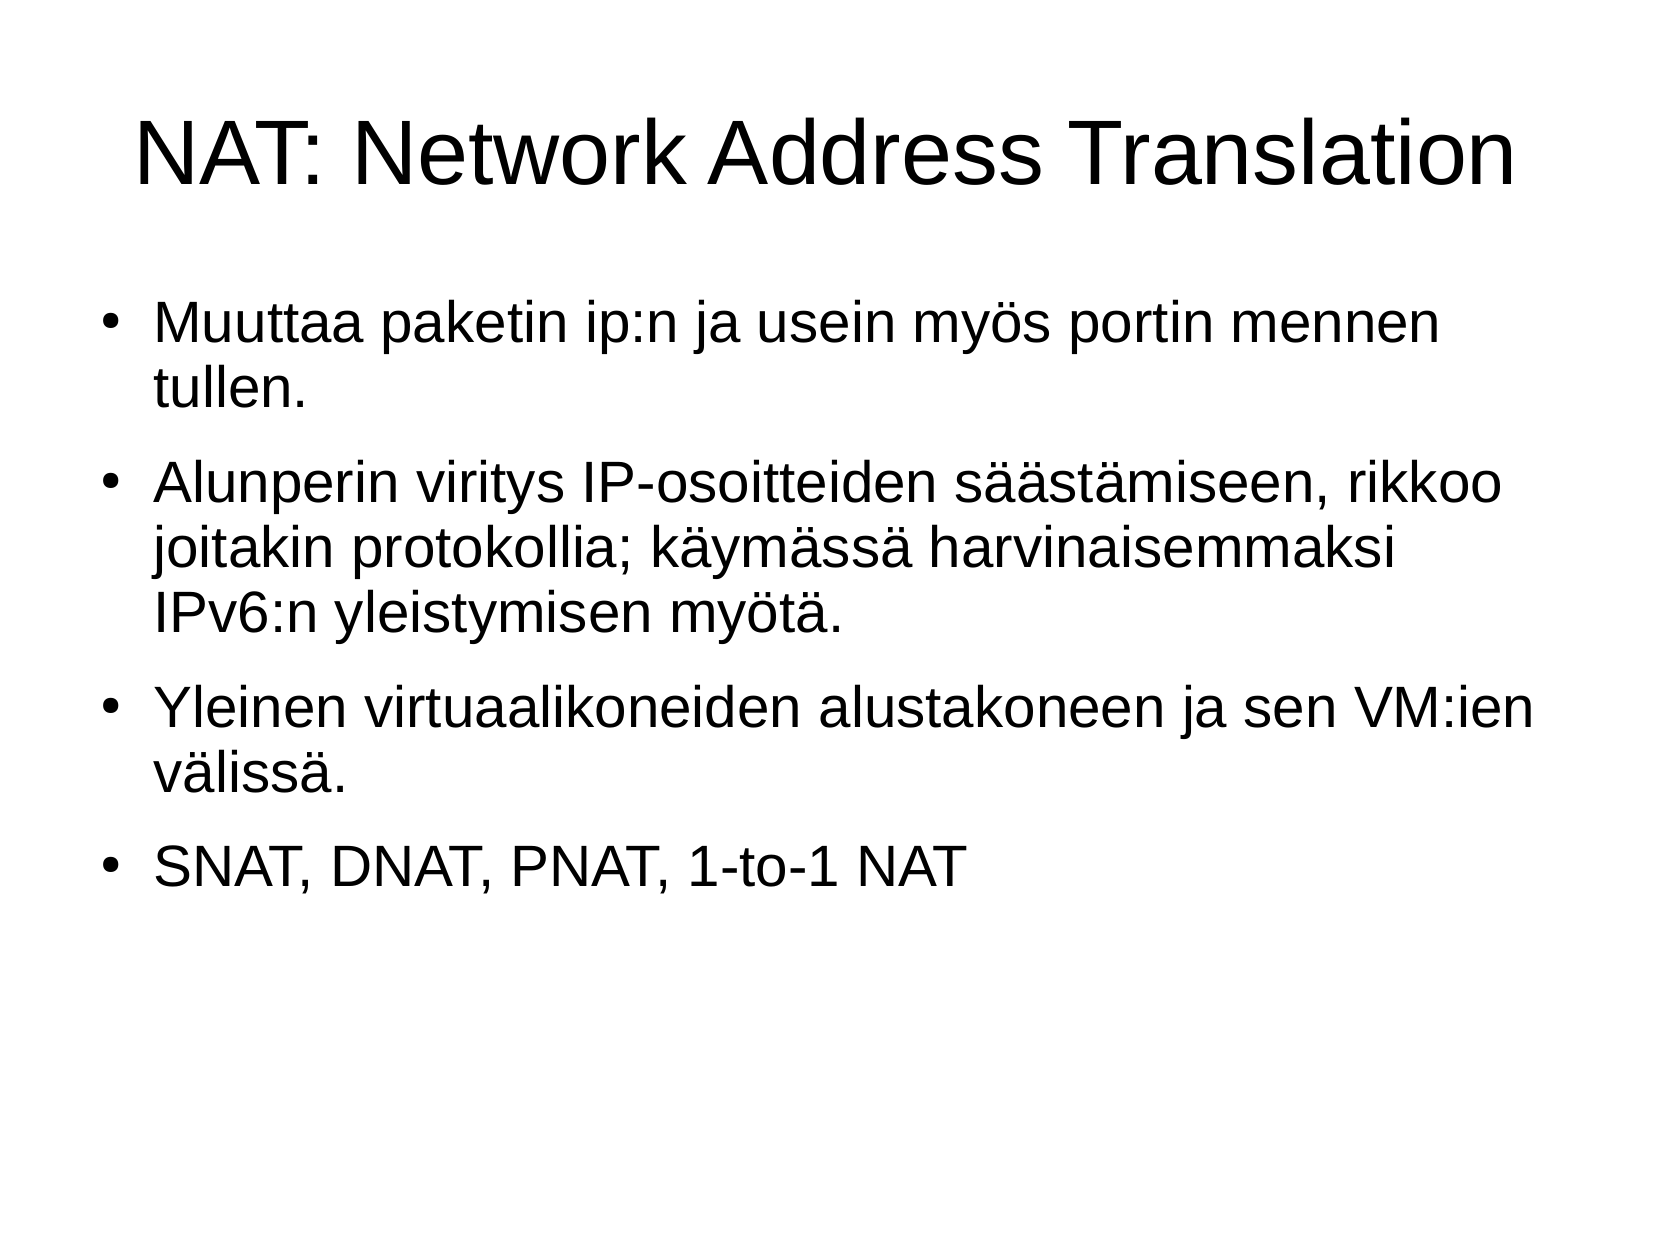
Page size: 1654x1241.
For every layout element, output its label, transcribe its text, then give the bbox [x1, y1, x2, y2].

list Muuttaa paketin ip:n ja usein myös portin mennen tullen. Alunperin viritys IP-osoitteiden säästämiseen, rikkoo joitakin protokollia; käymässä harvinaisemmaksi IPv6:n yleistymisen myötä. Yleinen virtuaalikoneiden alustakoneen ja sen VM:ien välissä. SNAT, DNAT, PNAT, 1-to-1 NAT [82, 290, 1571, 1010]
title NAT: Network Address Translation [82, 49, 1571, 257]
